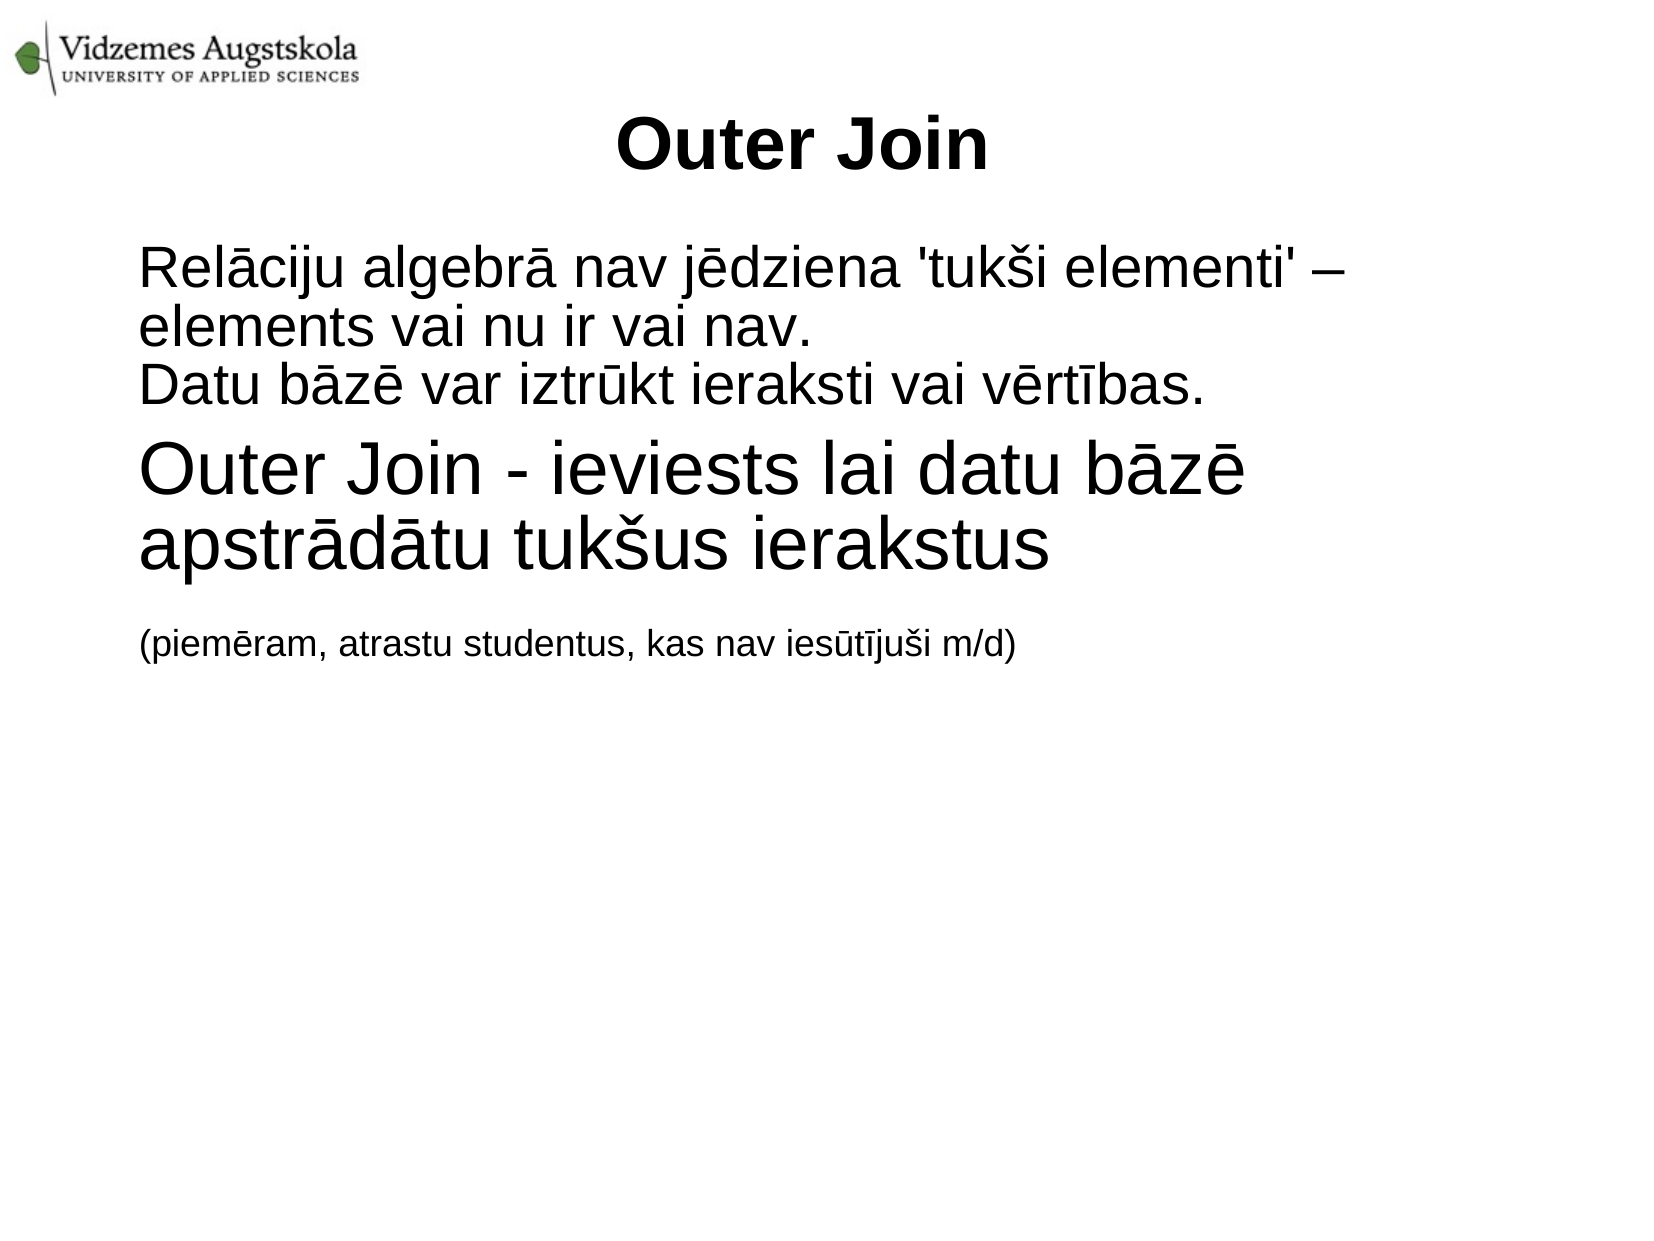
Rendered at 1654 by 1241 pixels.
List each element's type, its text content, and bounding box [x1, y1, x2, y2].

title Outer Join [94, 103, 1512, 188]
list Relāciju algebrā nav jēdziena 'tukši elementi' – elements vai nu ir vai nav. Datu bāzē var iztrūkt ieraksti vai vērtības. Outer Join - ieviests lai datu bāzē apstrādātu tukšus ierakstus (piemēram, atrastu studentus, kas nav iesūtījuši m/d) [82, 236, 1569, 1107]
picture [5, 2, 368, 113]
